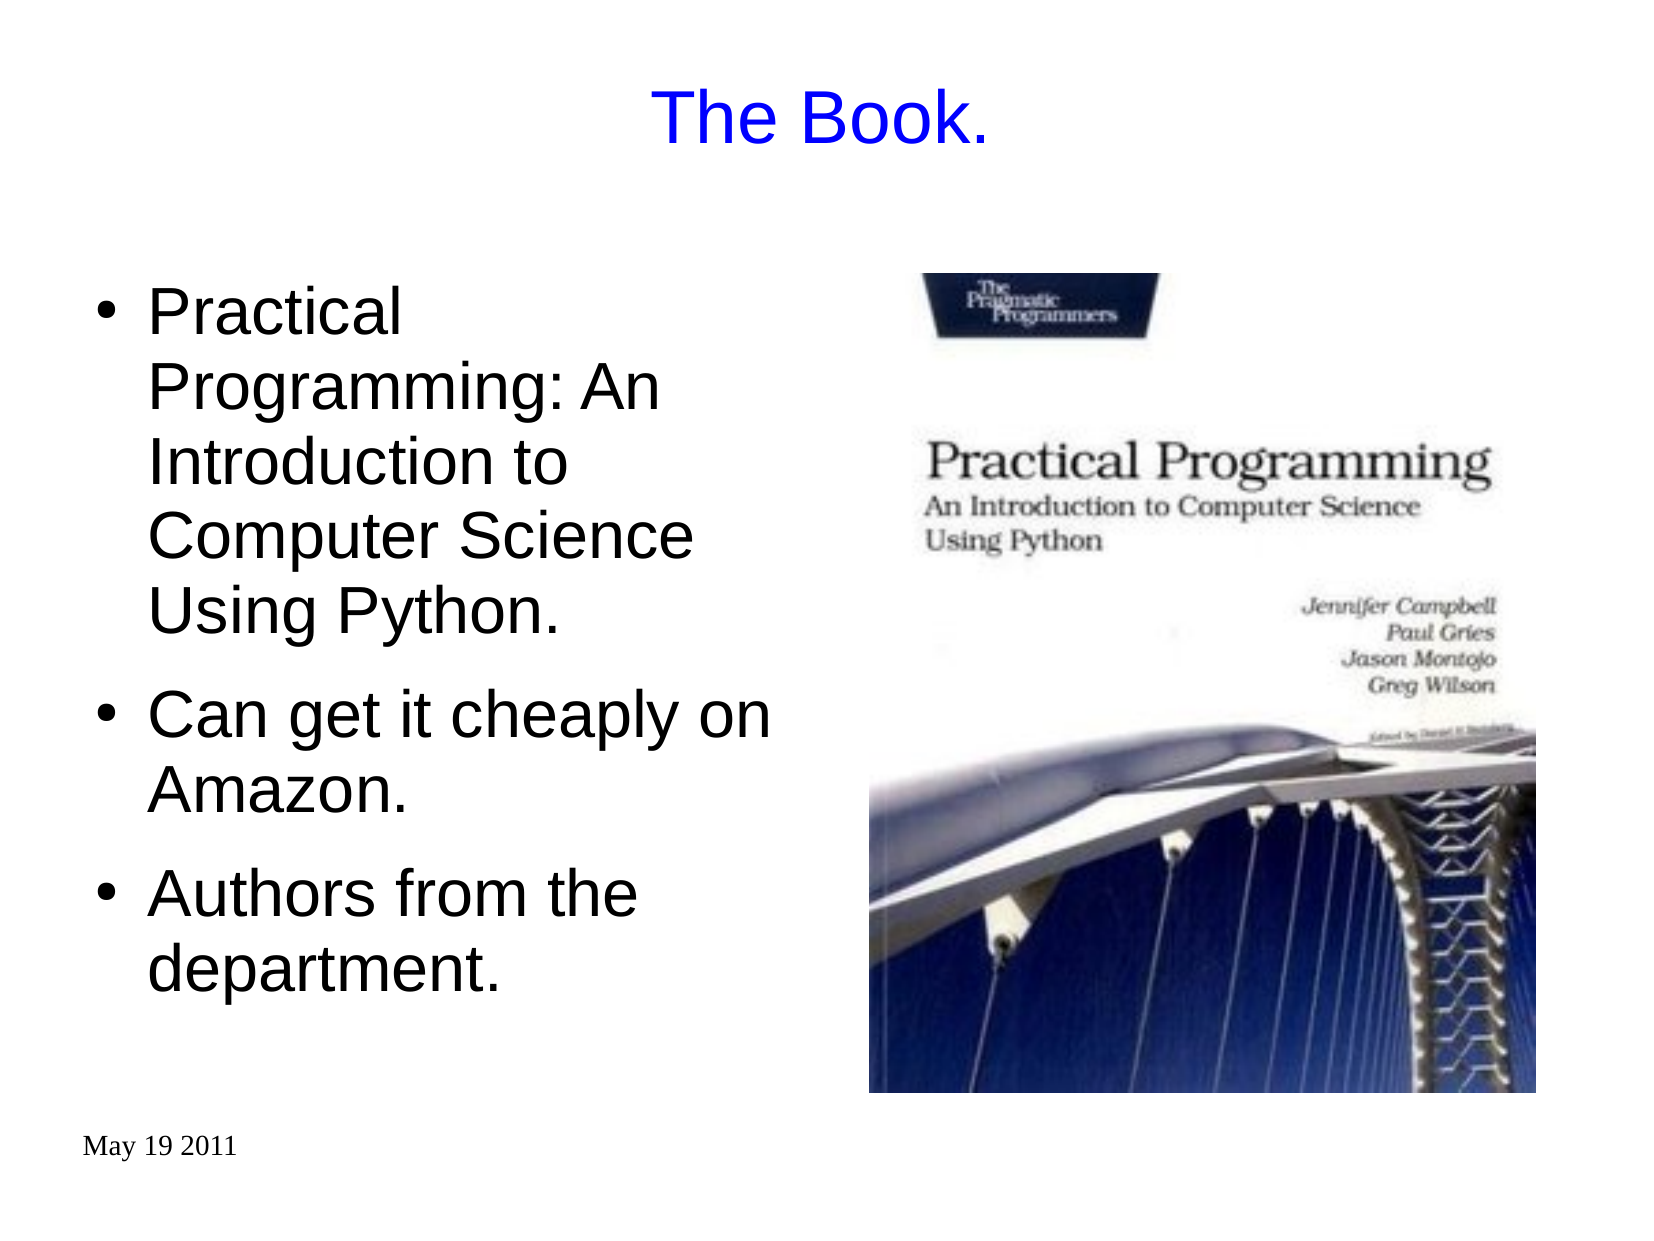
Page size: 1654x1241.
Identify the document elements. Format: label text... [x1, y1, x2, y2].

picture [869, 273, 1536, 1093]
title The Book. [76, 58, 1565, 178]
list Practical Programming: An Introduction to Computer Science Using Python. Can get it cheaply on Amazon. Authors from the department. [76, 274, 803, 1093]
